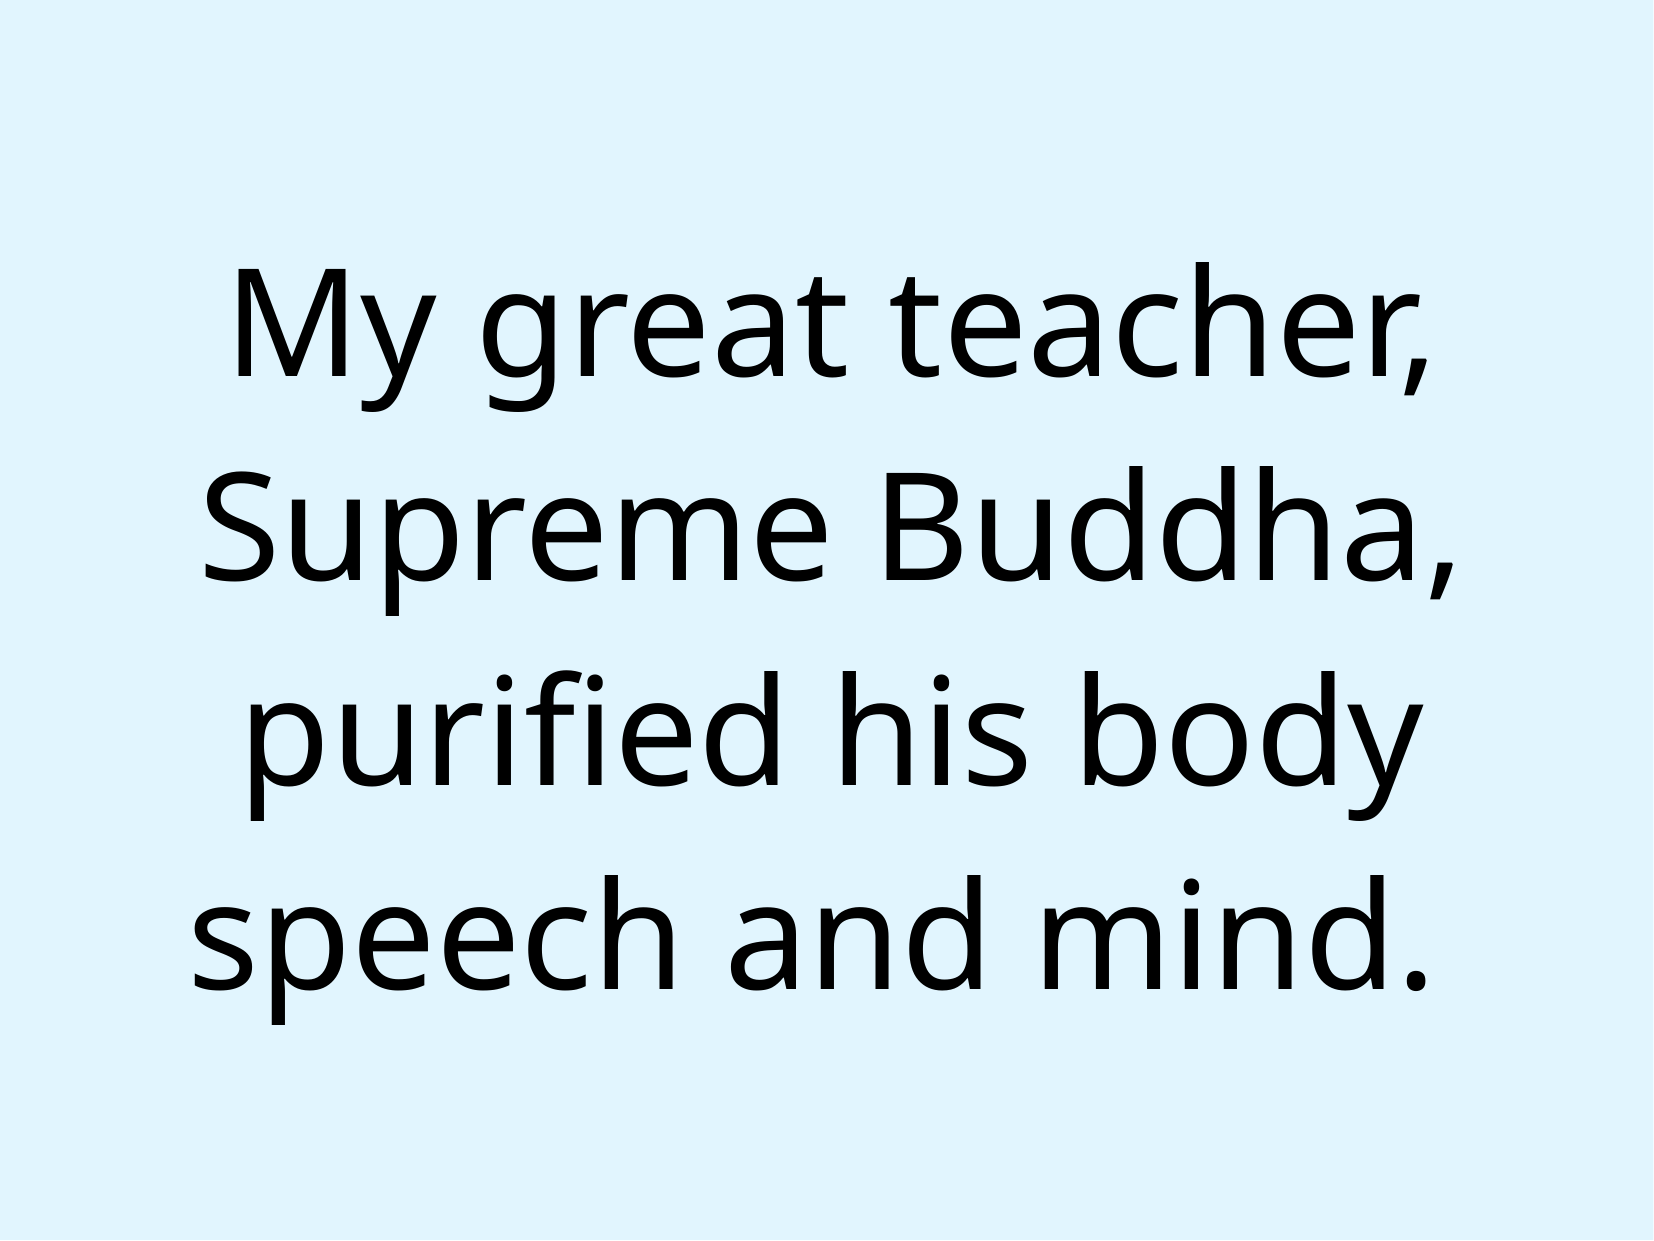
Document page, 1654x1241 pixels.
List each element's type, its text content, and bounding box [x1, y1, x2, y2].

subtitle My great teacher, Supreme Buddha, purified his body speech and mind. [45, 1, 1618, 1241]
